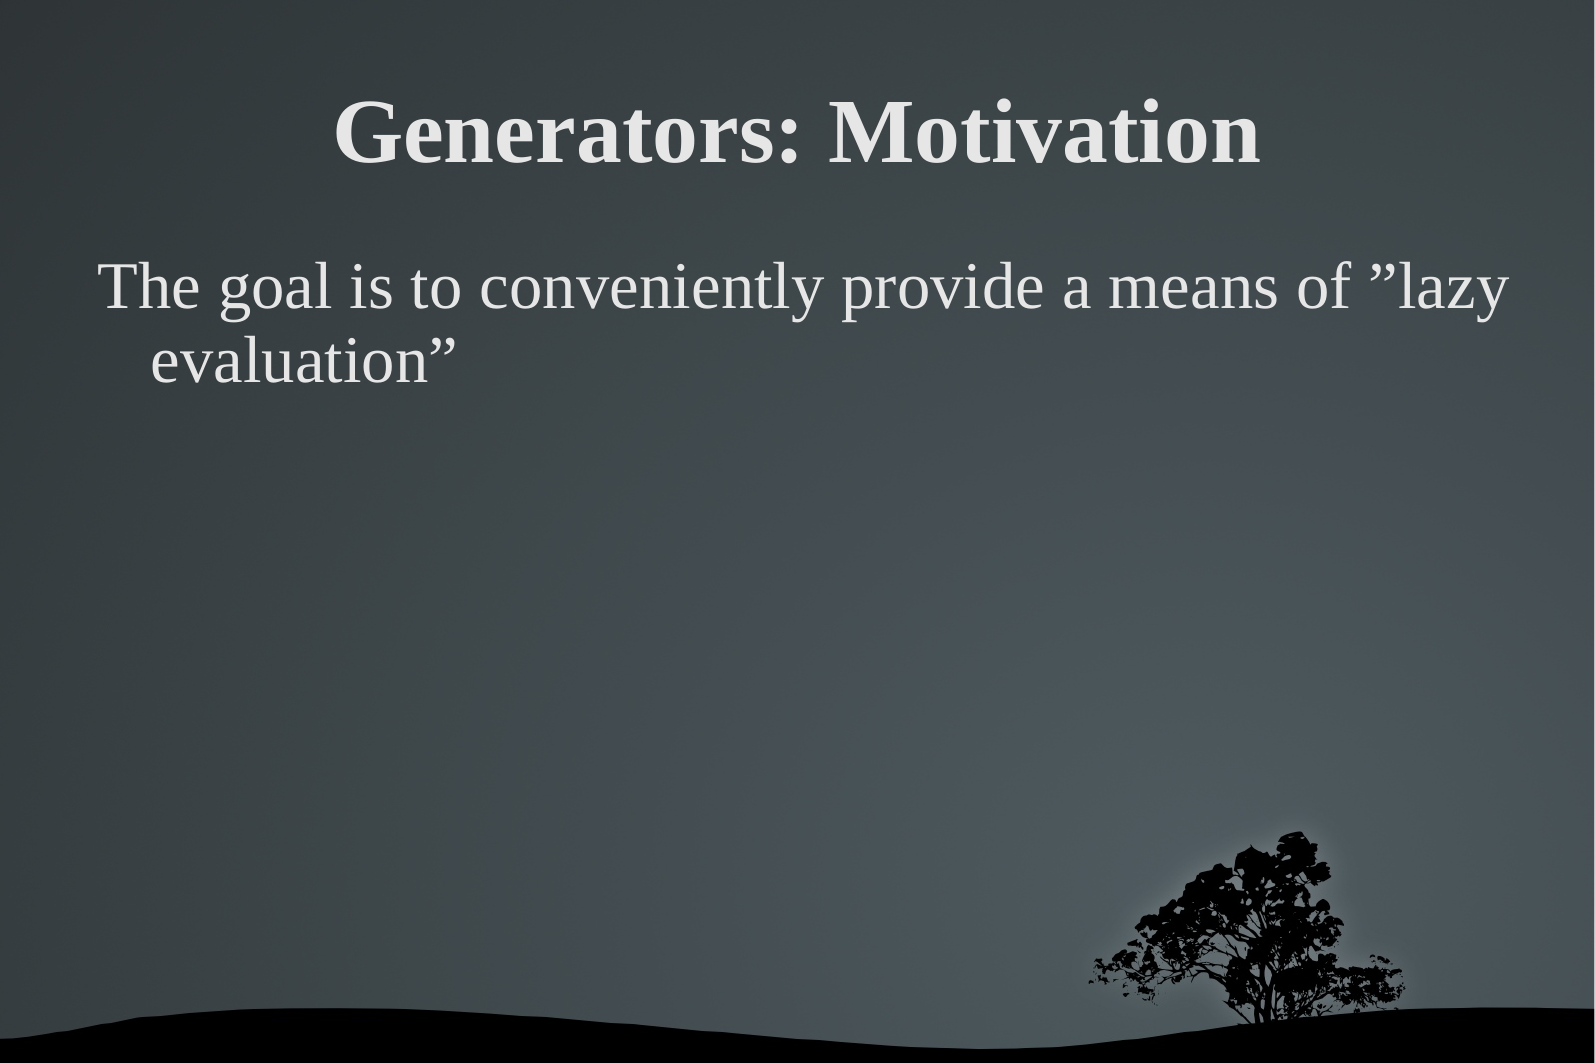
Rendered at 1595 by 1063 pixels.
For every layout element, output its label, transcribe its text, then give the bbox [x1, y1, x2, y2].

list The goal is to conveniently provide a means of ”lazy evaluation” [79, 248, 1515, 951]
title Generators: Motivation [79, 42, 1515, 220]
picture [0, 0, 1595, 1063]
